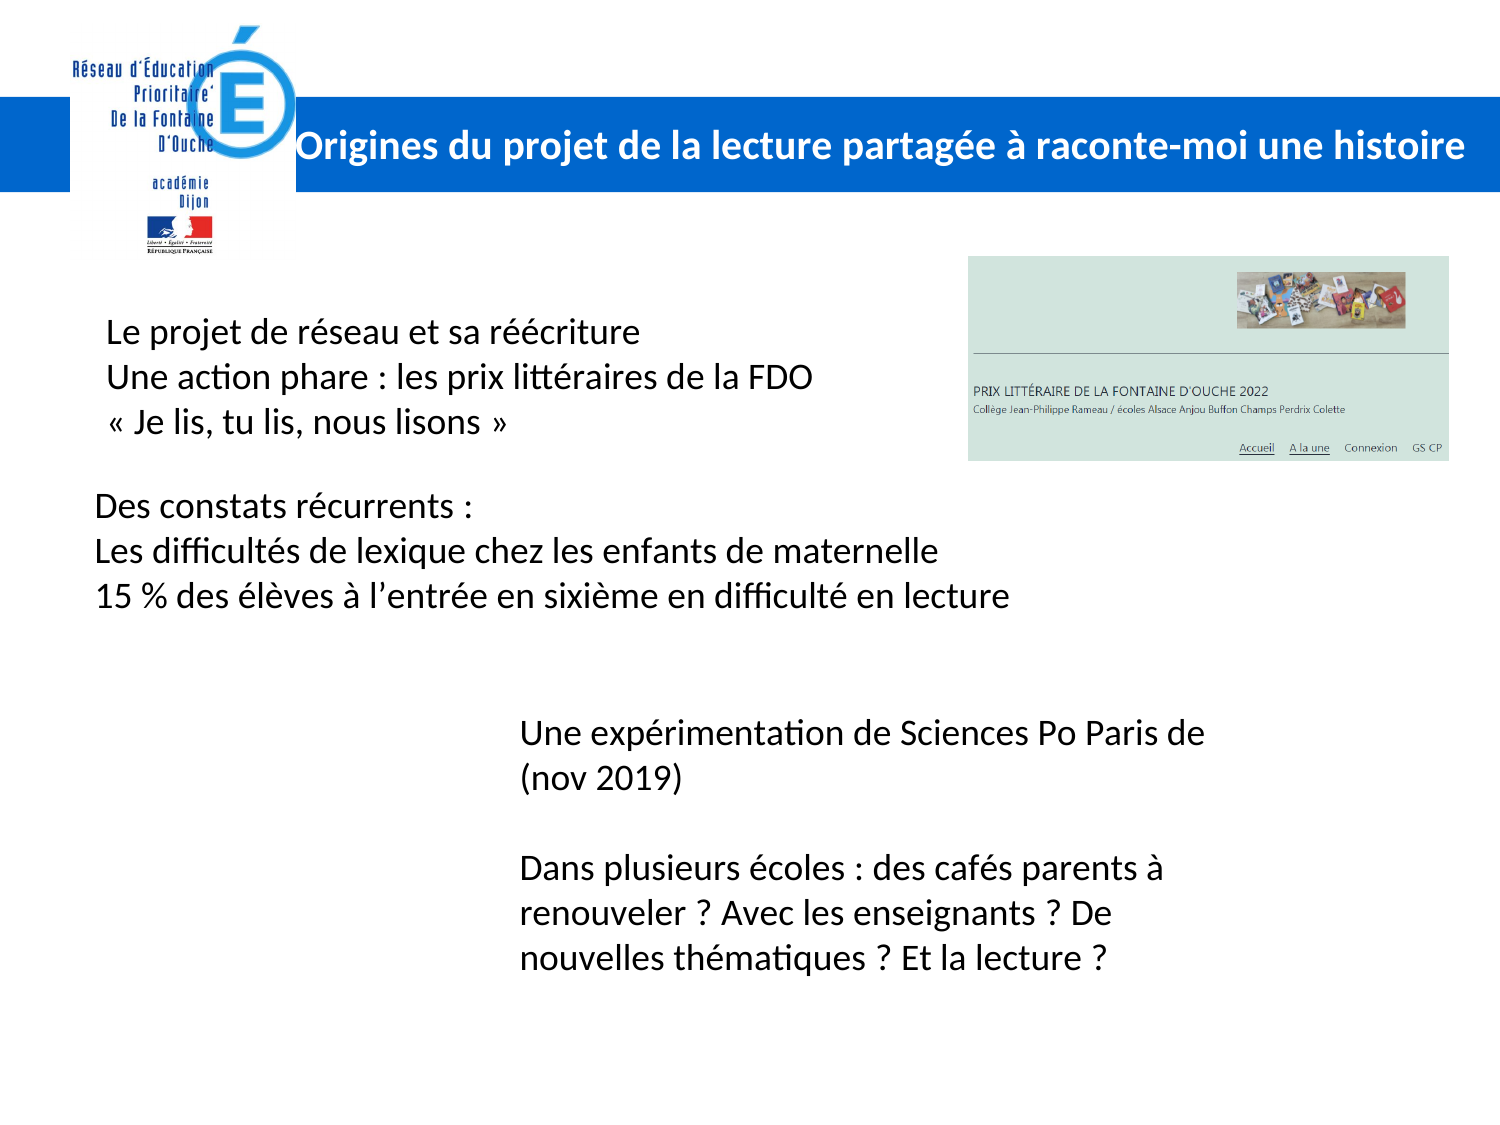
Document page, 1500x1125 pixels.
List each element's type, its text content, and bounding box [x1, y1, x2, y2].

picture [70, 23, 296, 260]
text_box Le projet de réseau et sa réécriture Une action phare : les prix littéraires de la FDO « Je lis, tu lis, nous lisons » [106, 307, 968, 443]
text_box Origines du projet de la lecture partagée à raconte-moi une histoire [295, 118, 1477, 249]
text_box Une expérimentation de Sciences Po Paris de (nov 2019) Dans plusieurs écoles : des cafés parents à renouveler ? Avec les enseignants ? De nouvelles thématiques ? Et la lecture ? [519, 708, 1264, 979]
text_box Des constats récurrents : Les difficultés de lexique chez les enfants de maternelle 15 % des élèves à l’entrée en sixième en difficulté en lecture [94, 481, 1465, 662]
picture [968, 256, 1449, 461]
